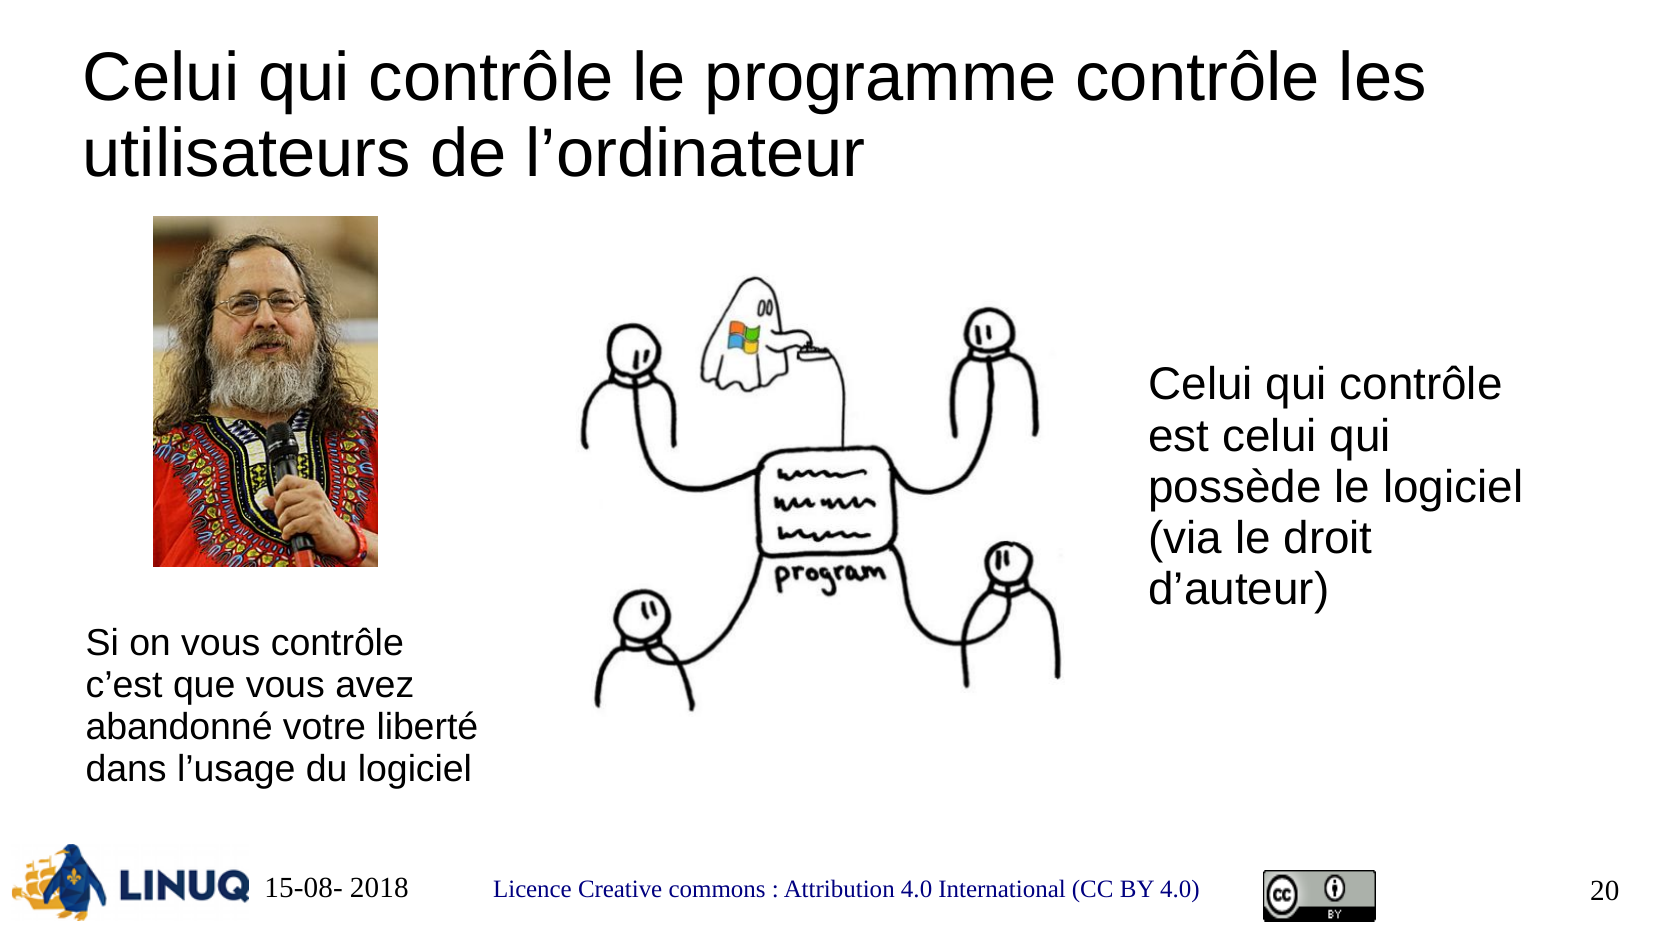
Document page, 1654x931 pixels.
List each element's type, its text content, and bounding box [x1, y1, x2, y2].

title Celui qui contrôle le programme contrôle les utilisateurs de l’ordinateur [82, 37, 1571, 193]
text_box Si on vous contrôle c’est que vous avez abandonné votre liberté dans l’usage du logiciel [70, 614, 532, 797]
picture [1263, 870, 1376, 922]
picture [153, 216, 378, 567]
picture [11, 844, 249, 921]
picture [543, 267, 1123, 745]
text_box Celui qui contrôle est celui qui possède le logiciel (via le droit d’auteur) [1133, 350, 1560, 674]
